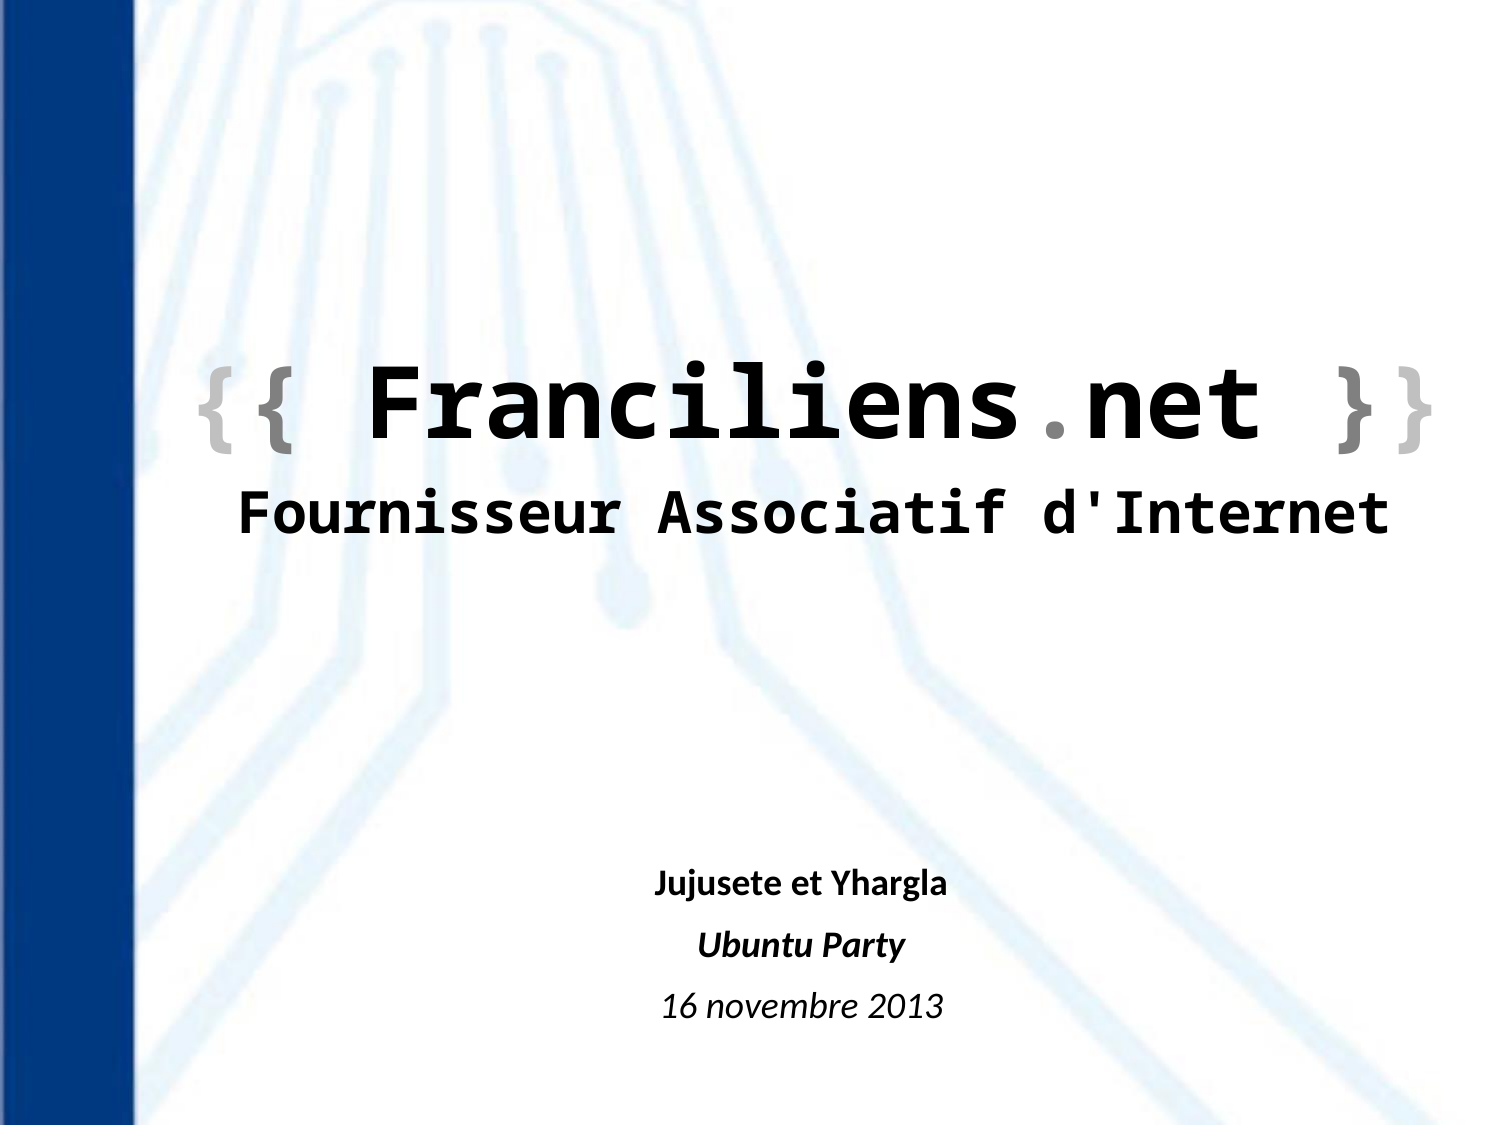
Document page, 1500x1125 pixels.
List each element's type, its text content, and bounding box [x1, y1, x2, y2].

list [75, 262, 734, 916]
text_box {{ Franciliens.net }} Fournisseur Associatif d'Internet [141, 330, 1489, 553]
picture [0, 0, 1500, 1125]
text_box Jujusete et Yhargla Ubuntu Party 16 novembre 2013 [315, 850, 1288, 1048]
